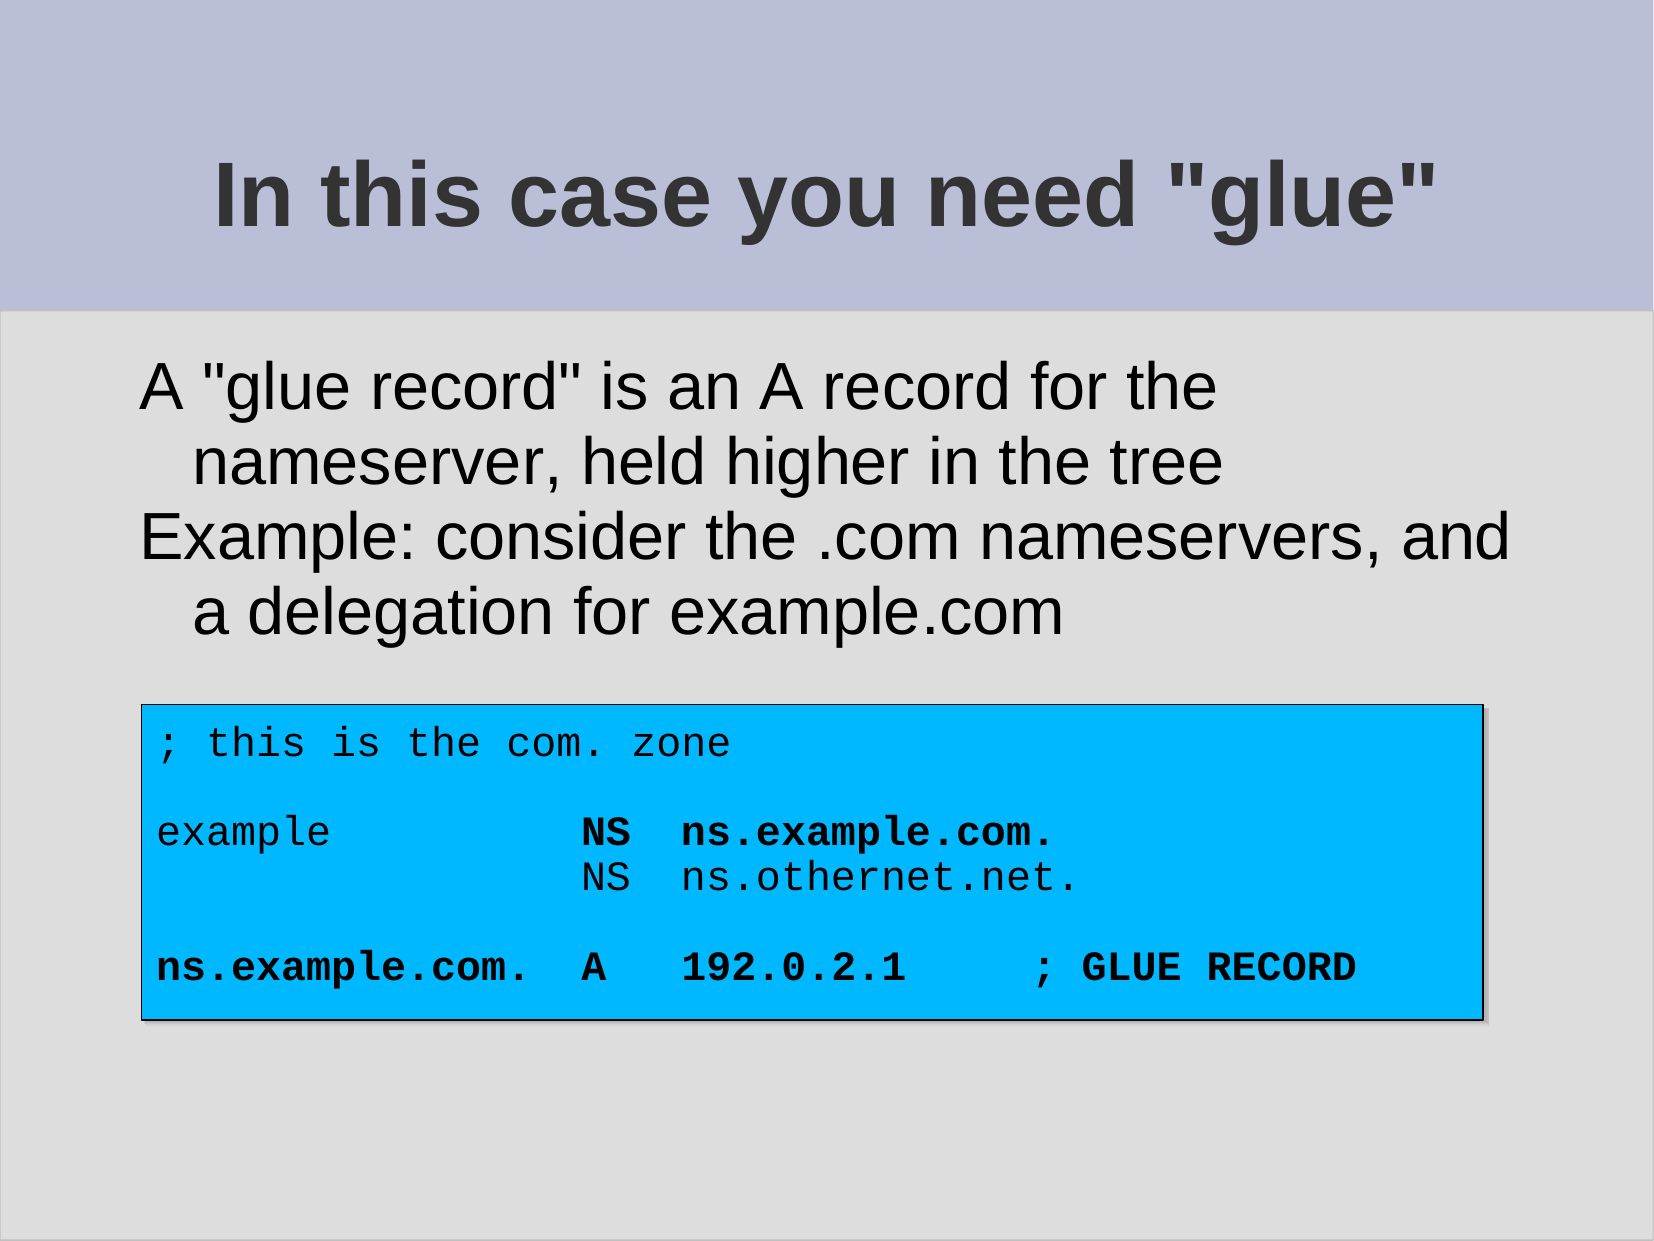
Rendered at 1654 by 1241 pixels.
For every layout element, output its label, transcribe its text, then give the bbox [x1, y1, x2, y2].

text_box ; this is the com. zone example NS ns.example.com. NS ns.othernet.net. ns.example.com. A 192.0.2.1 ; GLUE RECORD [141, 704, 1484, 1021]
title In this case you need "glue" [121, 91, 1534, 299]
list A "glue record" is an A record for the nameserver, held higher in the tree Example: consider the .com nameservers, and a delegation for example.com [121, 344, 1534, 1127]
